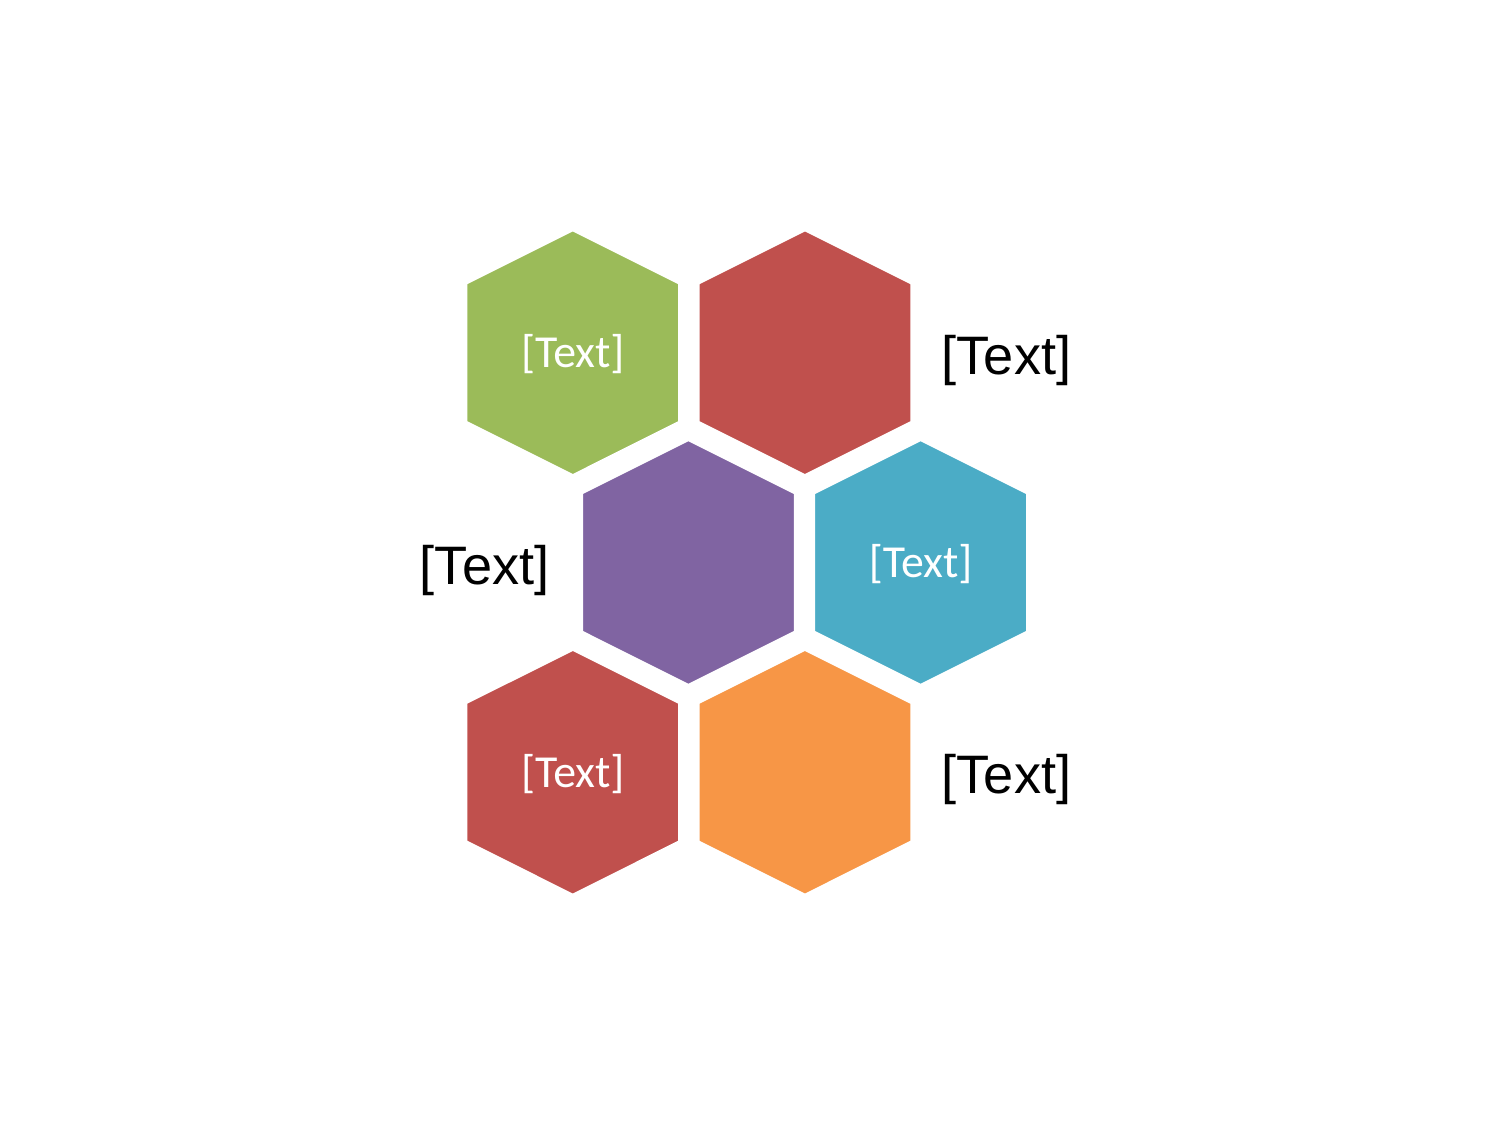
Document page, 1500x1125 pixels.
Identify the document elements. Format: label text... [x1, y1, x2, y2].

text_box [697, 648, 913, 896]
text_box [Text] [919, 698, 1195, 847]
text_box [Text] [813, 438, 1029, 687]
text_box [Text] [305, 488, 573, 637]
text_box [Text] [465, 648, 681, 896]
text_box [Text] [465, 229, 681, 477]
text_box [Text] [919, 278, 1195, 427]
text_box [697, 229, 913, 477]
text_box [580, 438, 796, 687]
